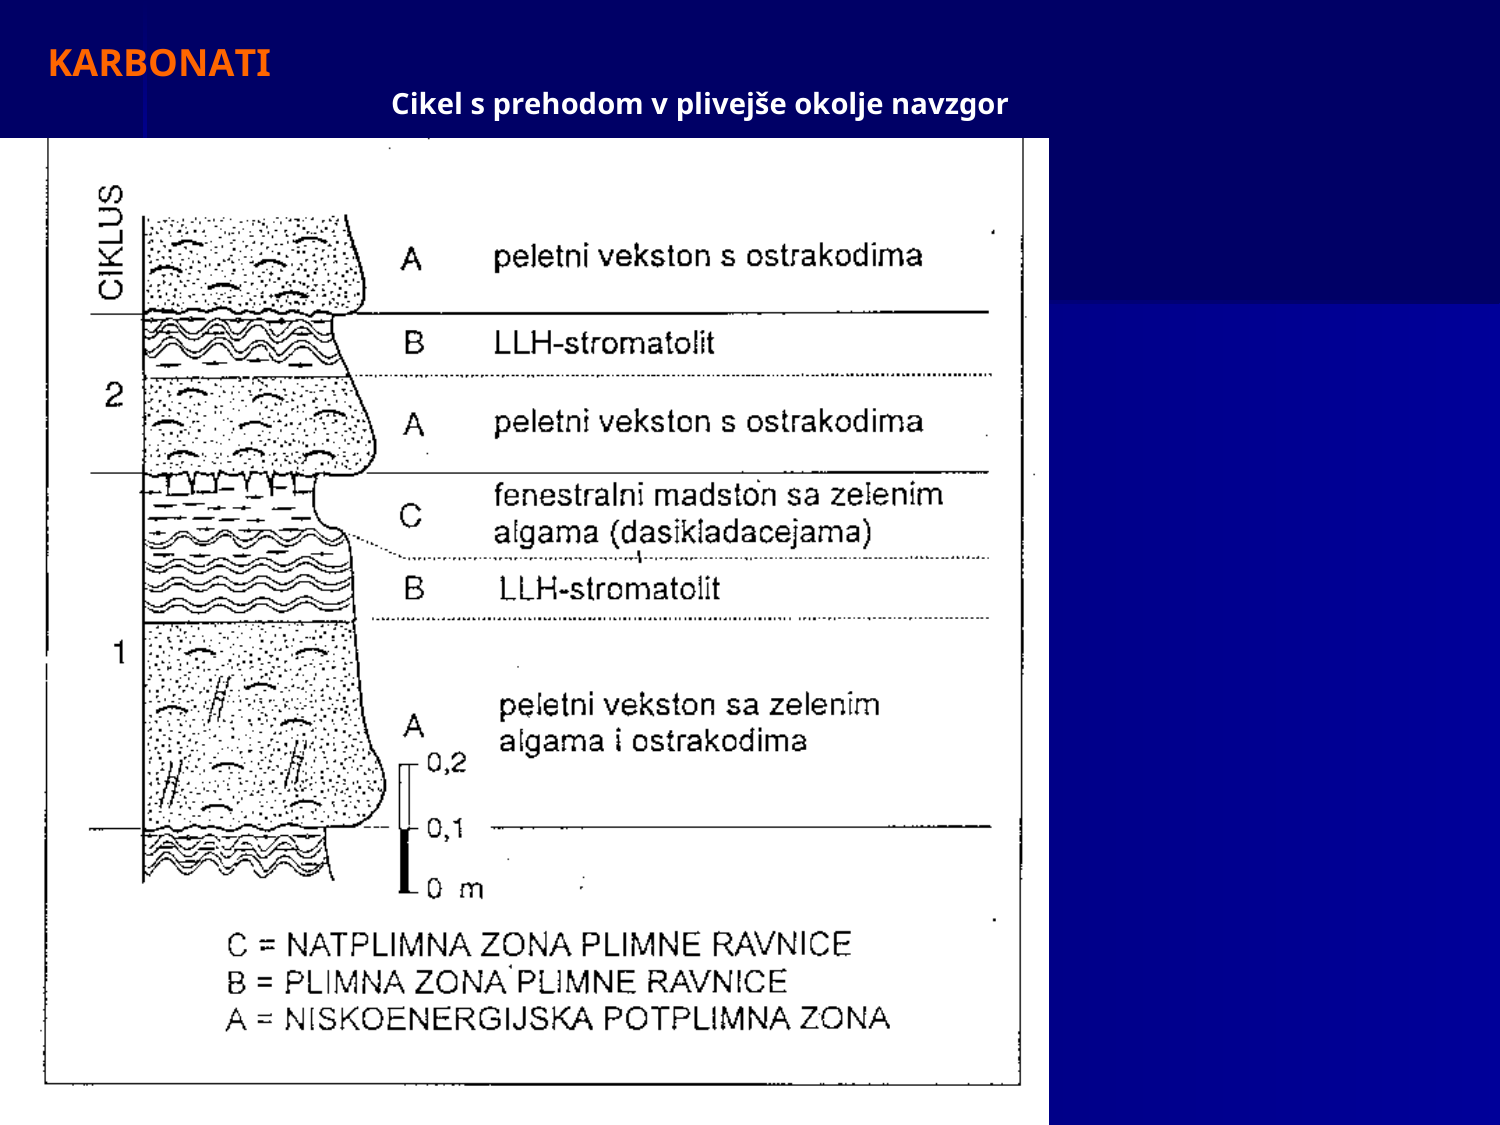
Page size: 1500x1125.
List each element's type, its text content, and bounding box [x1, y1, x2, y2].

text_box Cikel s prehodom v plivejše okolje navzgor [376, 78, 1025, 129]
picture [0, 138, 1049, 1125]
text_box KARBONATI [32, 30, 286, 92]
